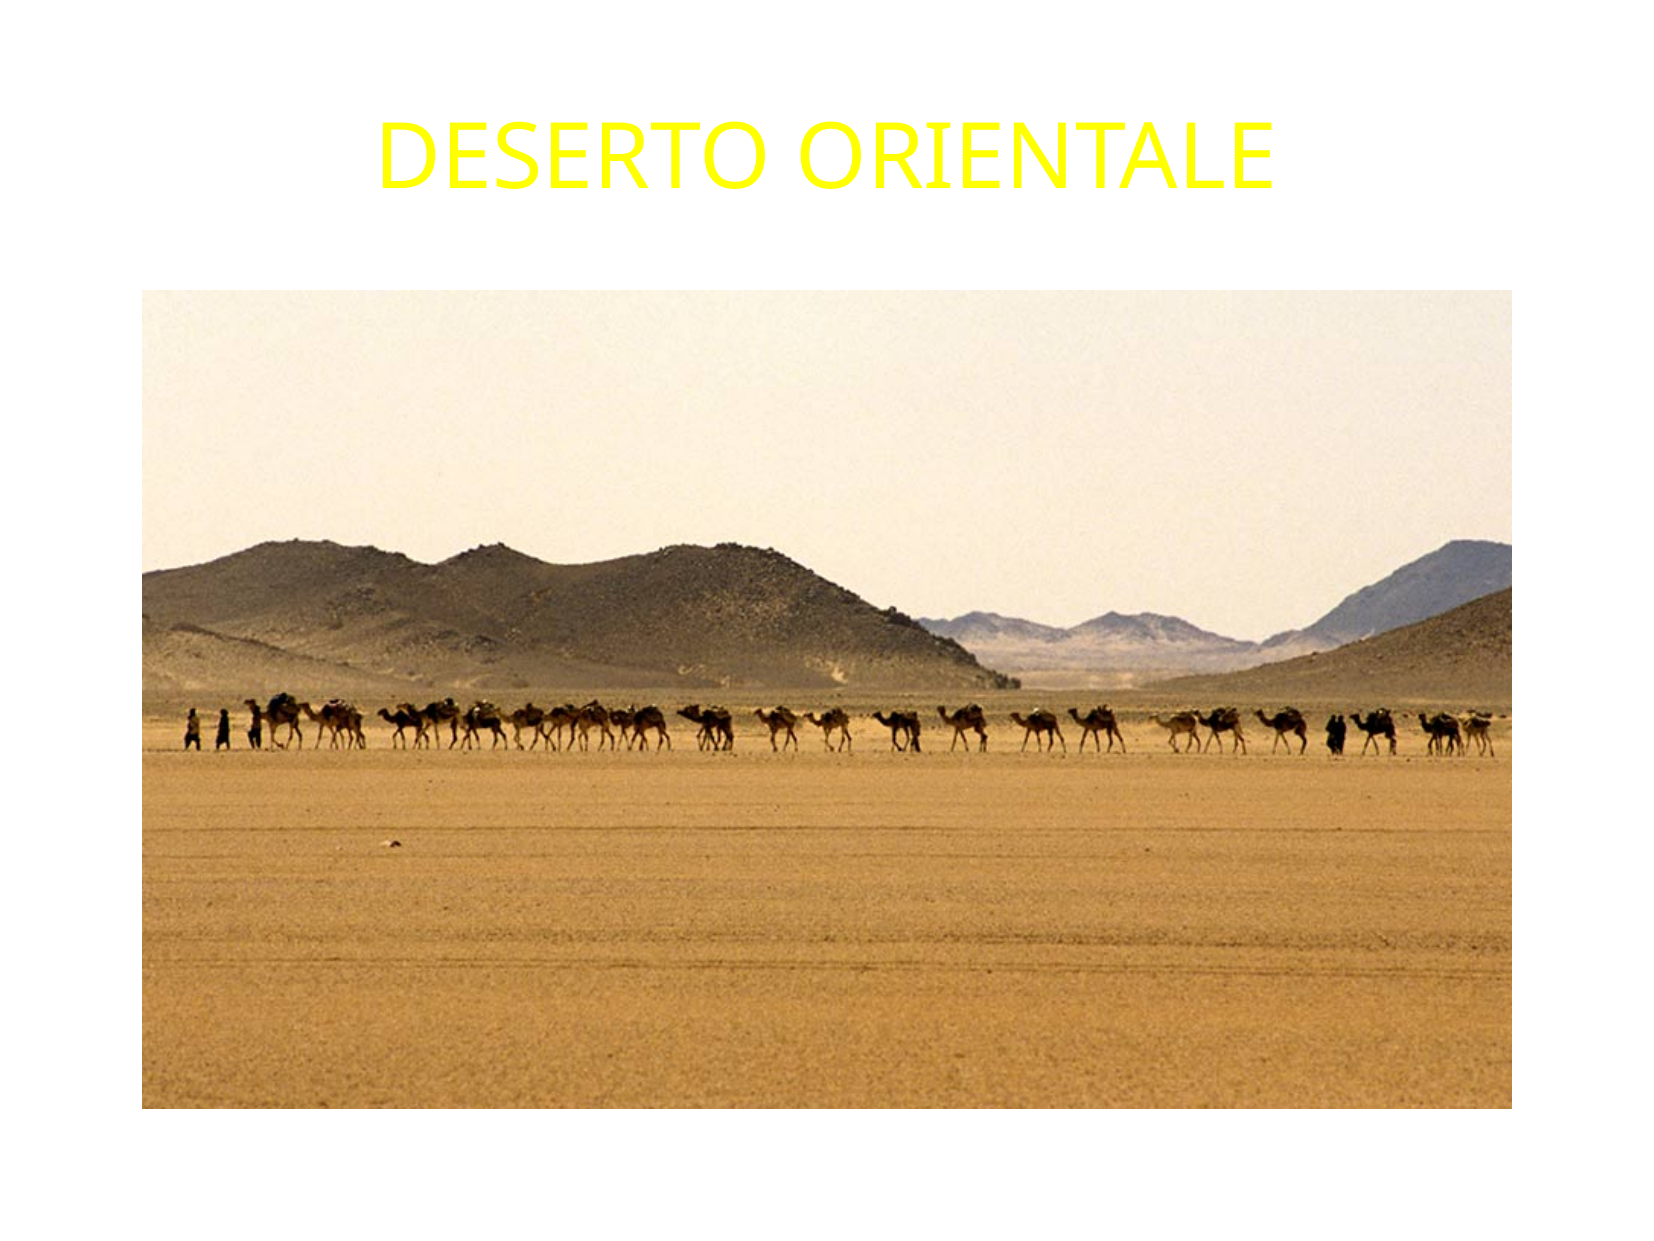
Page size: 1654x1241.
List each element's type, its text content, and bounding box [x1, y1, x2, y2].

title DESERTO ORIENTALE [82, 49, 1571, 257]
picture [142, 290, 1512, 1109]
